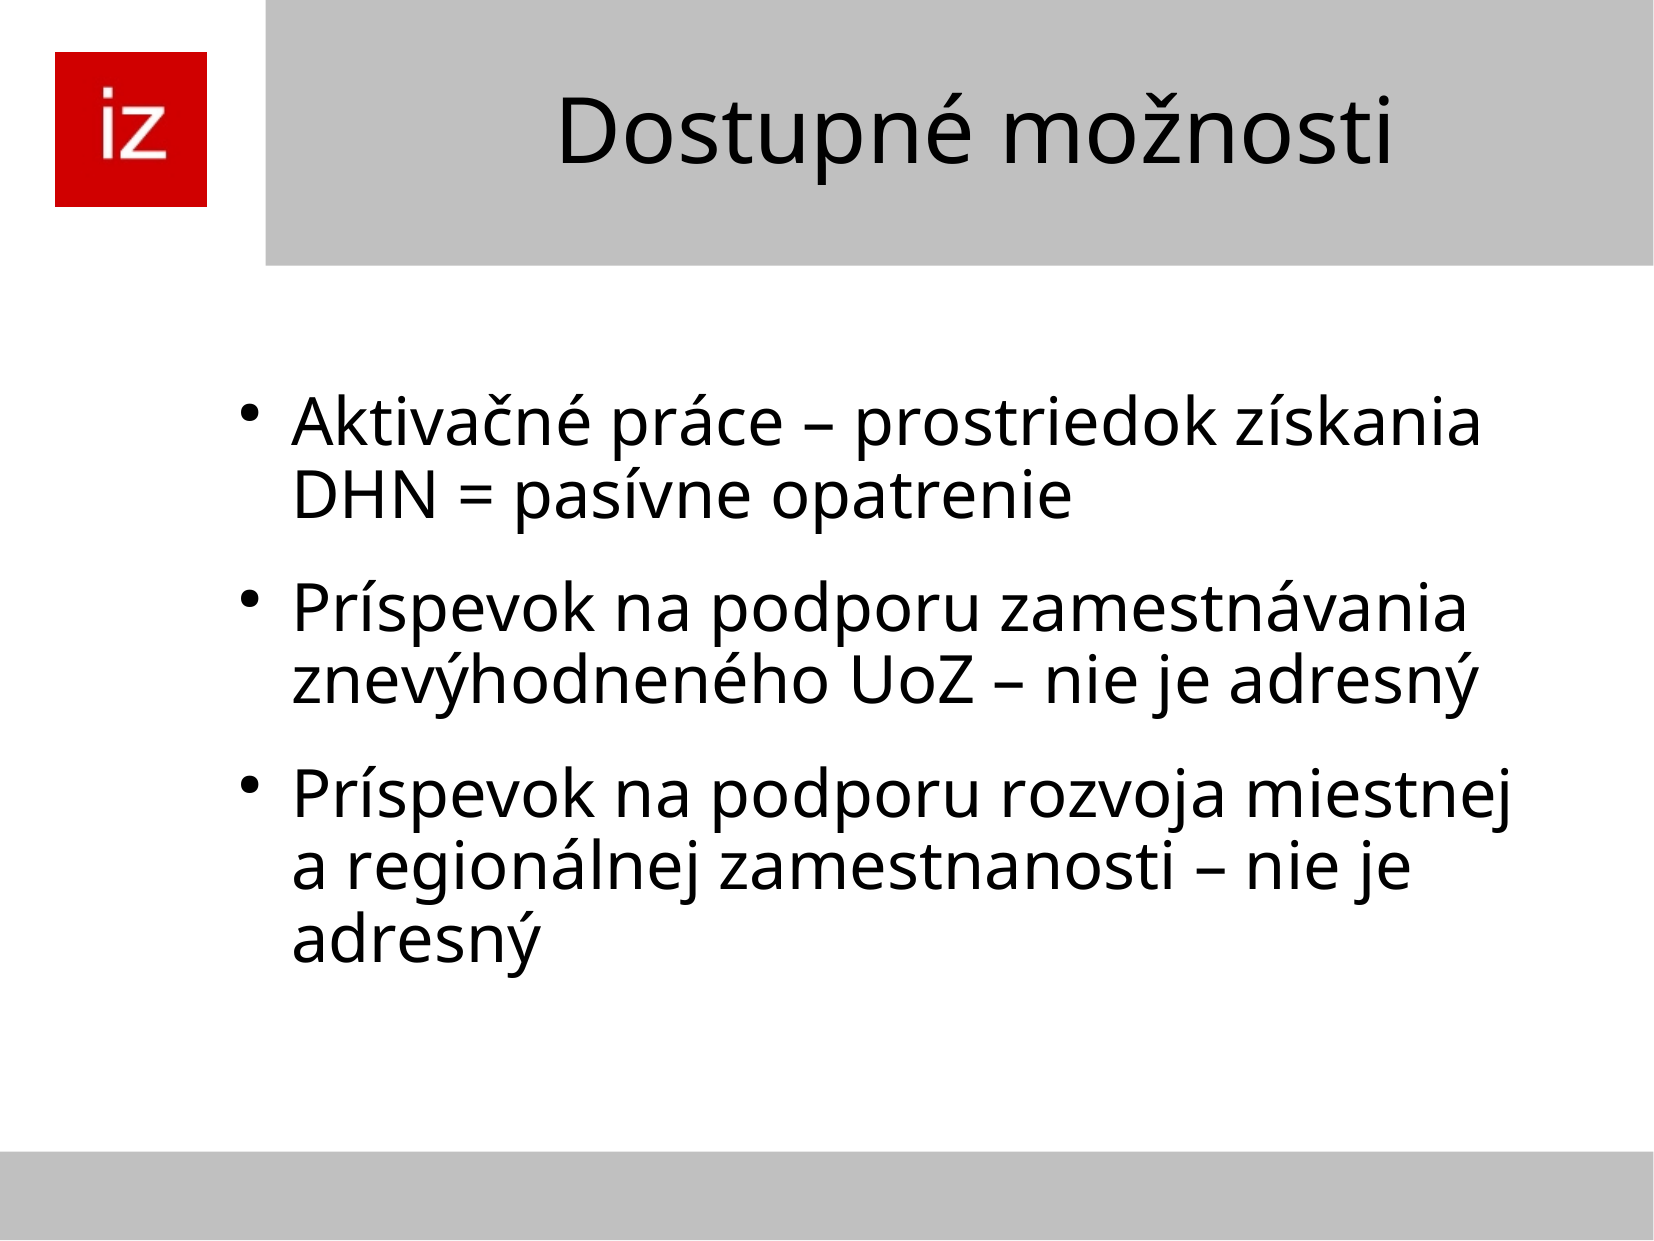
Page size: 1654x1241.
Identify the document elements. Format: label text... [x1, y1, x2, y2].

title Dostupné možnosti [295, 2, 1625, 265]
list Aktivačné práce – prostriedok získania DHN = pasívne opatrenie Príspevok na podporu zamestnávania znevýhodneného UoZ – nie je adresný Príspevok na podporu rozvoja miestnej a regionálnej zamestnanosti – nie je adresný [124, 387, 1536, 1241]
picture [55, 52, 207, 207]
